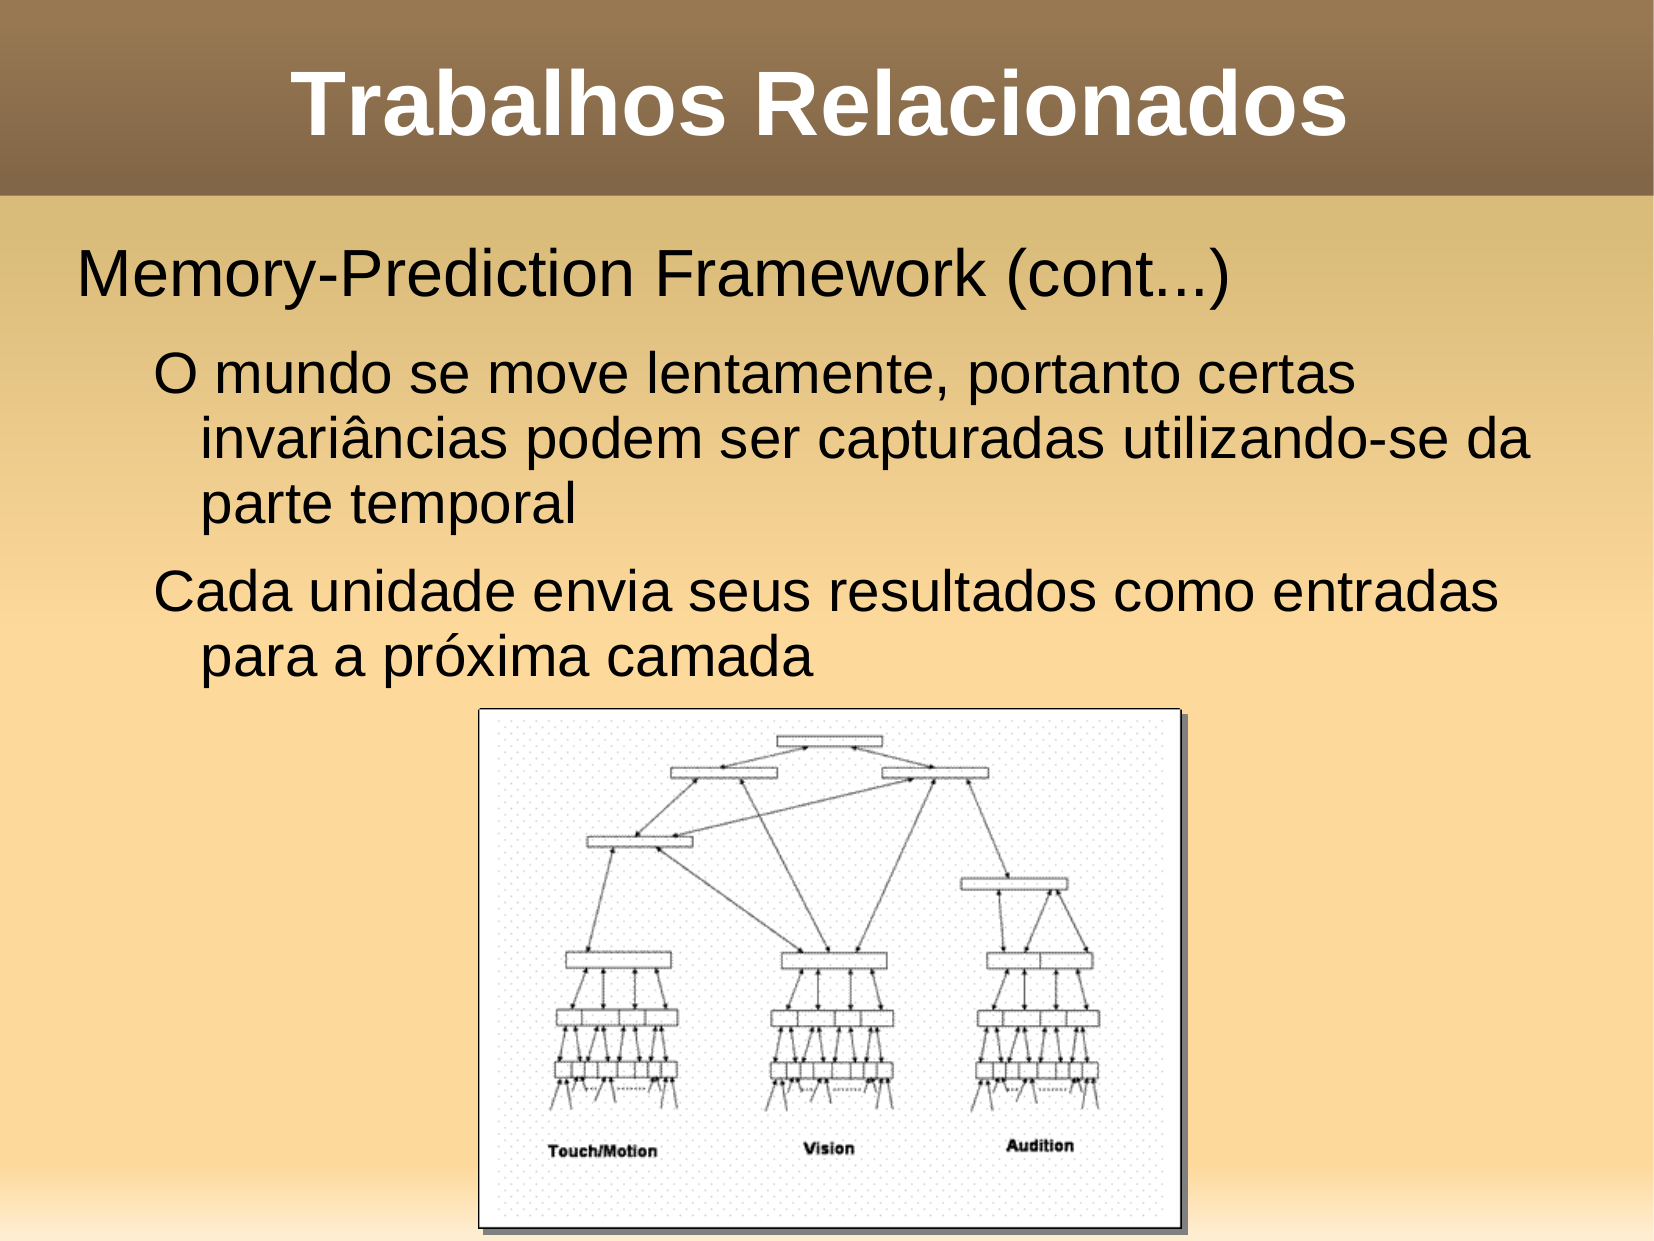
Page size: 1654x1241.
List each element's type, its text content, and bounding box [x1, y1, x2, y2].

picture [0, 0, 1654, 1241]
list Memory-Prediction Framework (cont...) O mundo se move lentamente, portanto certas invariâncias podem ser capturadas utilizando-se da parte temporal Cada unidade envia seus resultados como entradas para a próxima camada [59, 236, 1595, 1040]
title Trabalhos Relacionados [76, 7, 1565, 200]
